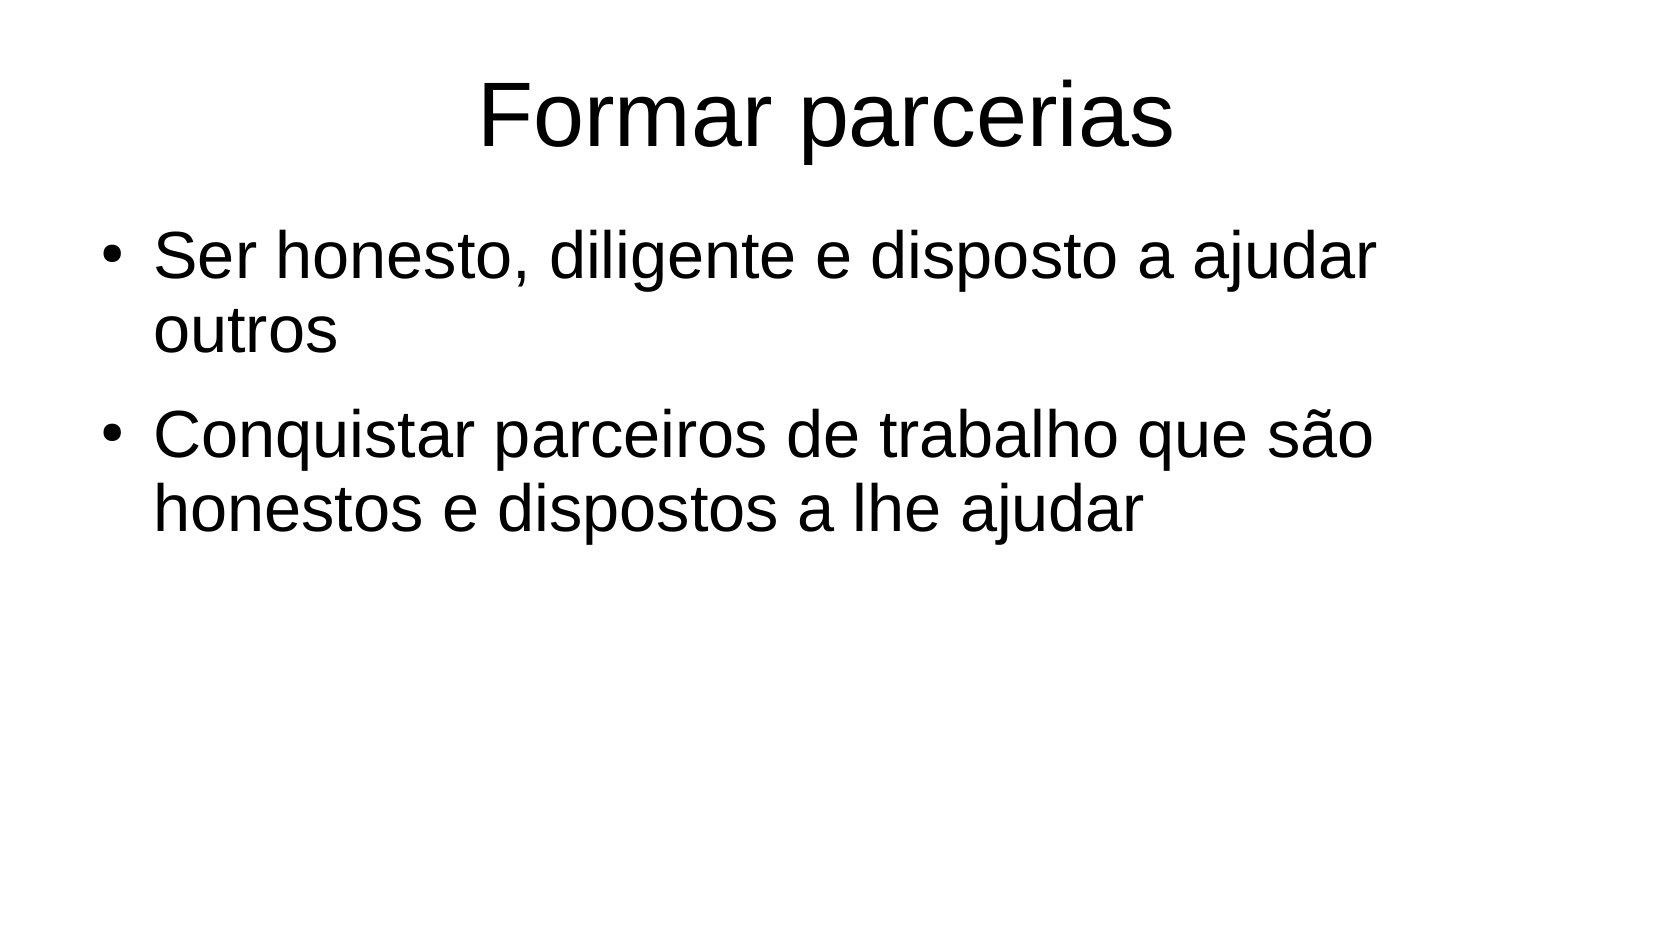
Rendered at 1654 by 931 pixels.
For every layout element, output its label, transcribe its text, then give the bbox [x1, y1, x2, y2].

list Ser honesto, diligente e disposto a ajudar outros Conquistar parceiros de trabalho que são honestos e dispostos a lhe ajudar [82, 217, 1571, 758]
title Formar parcerias [82, 37, 1571, 193]
